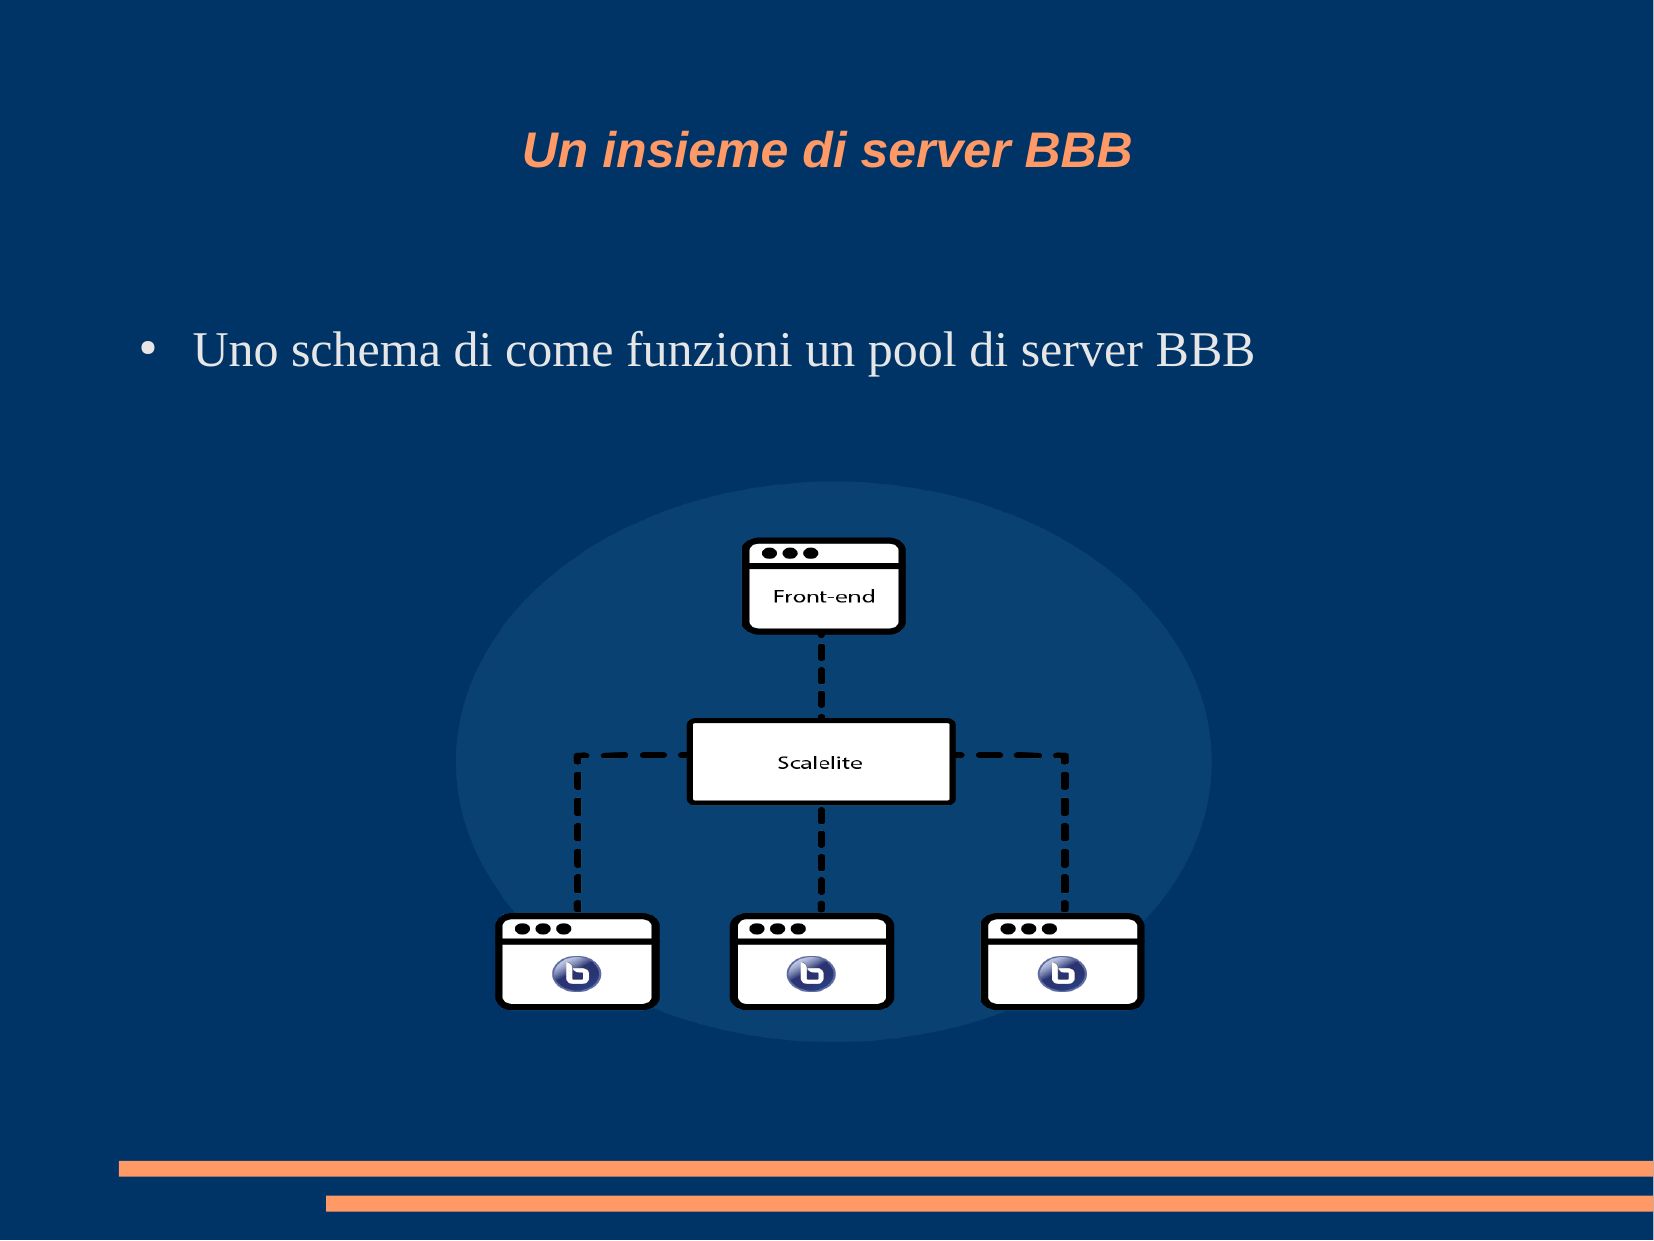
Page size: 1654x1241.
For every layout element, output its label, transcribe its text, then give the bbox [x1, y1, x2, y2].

title Un insieme di server BBB [121, 46, 1534, 254]
picture [342, 460, 1300, 1063]
list Uno schema di come funzioni un pool di server BBB [121, 322, 1561, 378]
